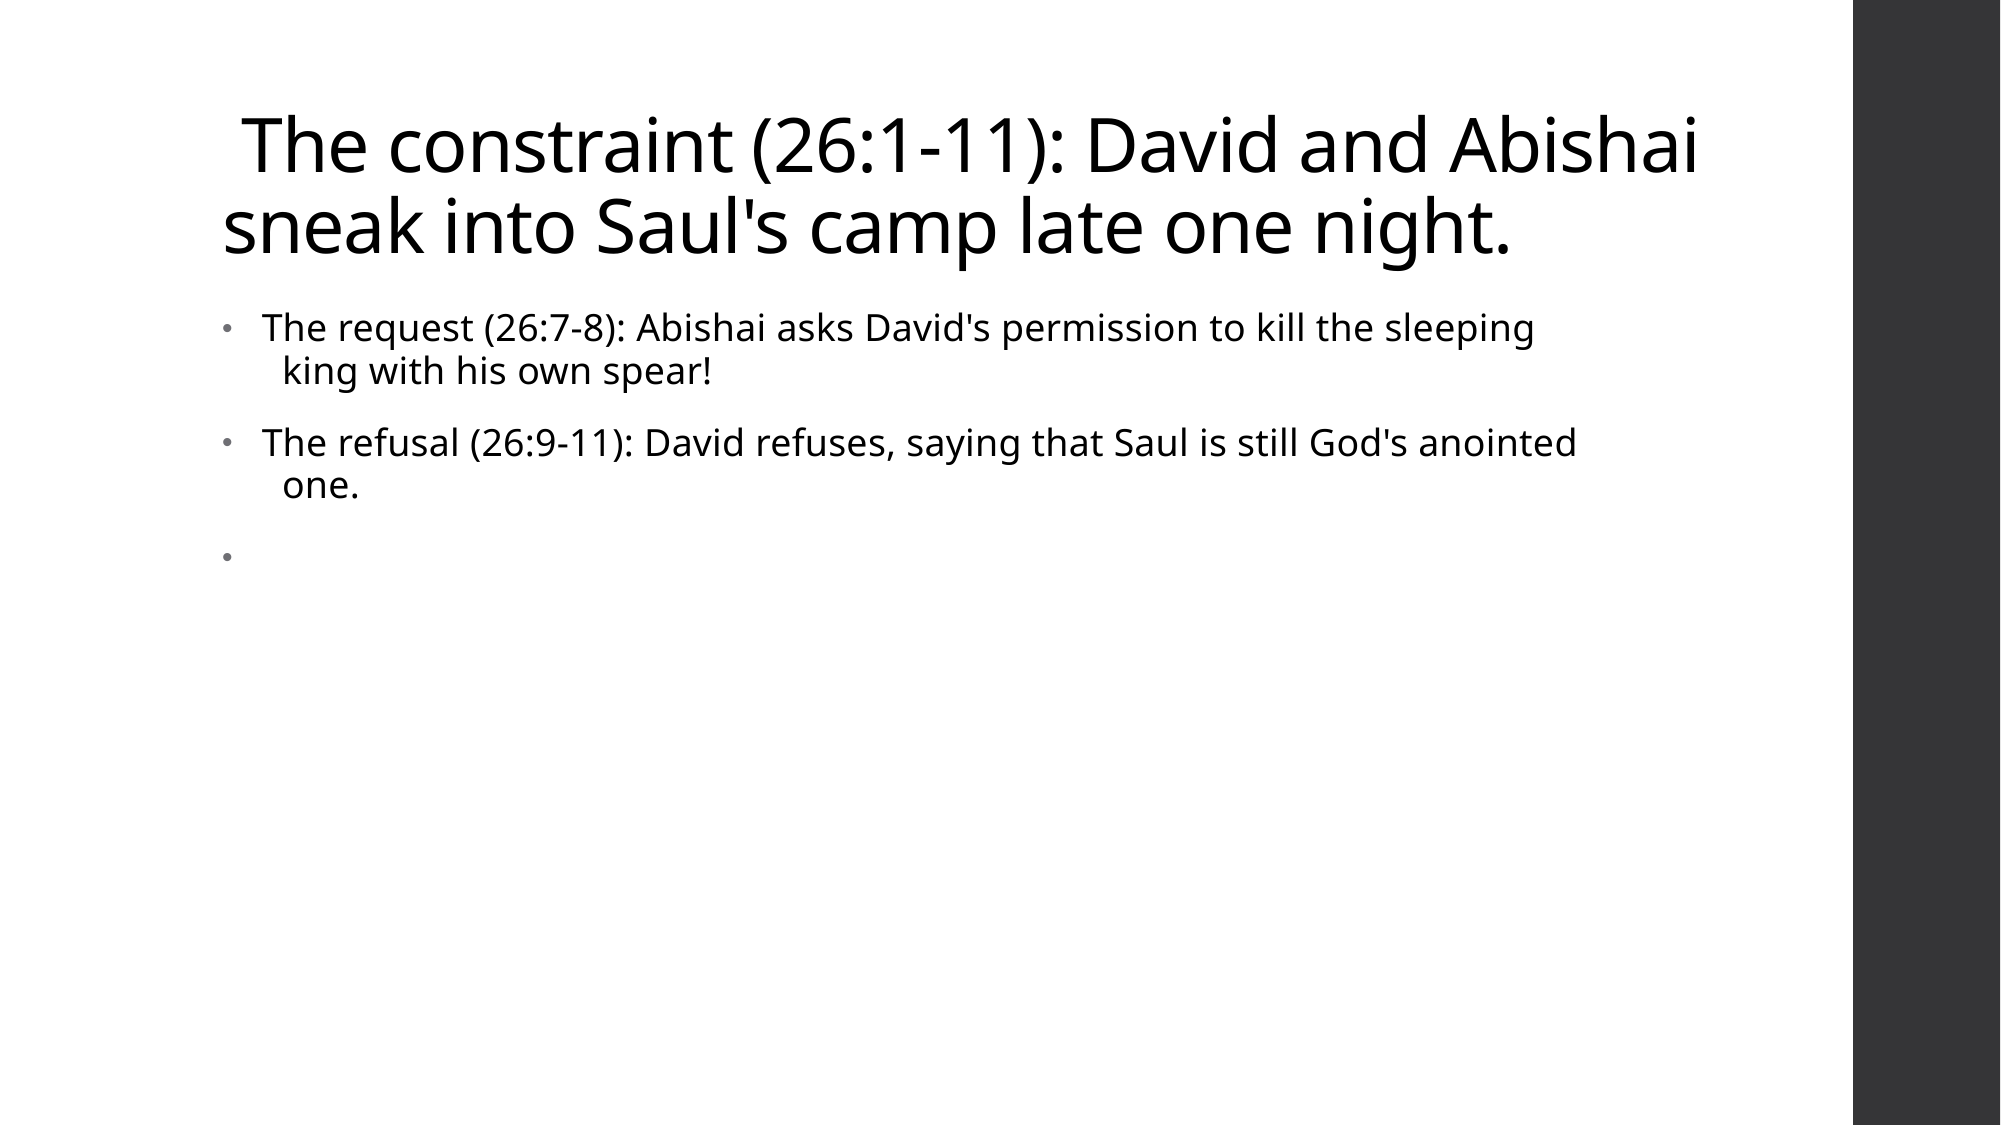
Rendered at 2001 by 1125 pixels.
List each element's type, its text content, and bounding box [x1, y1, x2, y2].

title The constraint (26:1-11): David and Abishai sneak into Saul's camp late one night. [206, 60, 1797, 278]
list The request (26:7-8): Abishai asks David's permission to kill the sleeping king with his own spear! The refusal (26:9-11): David refuses, saying that Saul is still God's anointed one. [206, 299, 1617, 1014]
